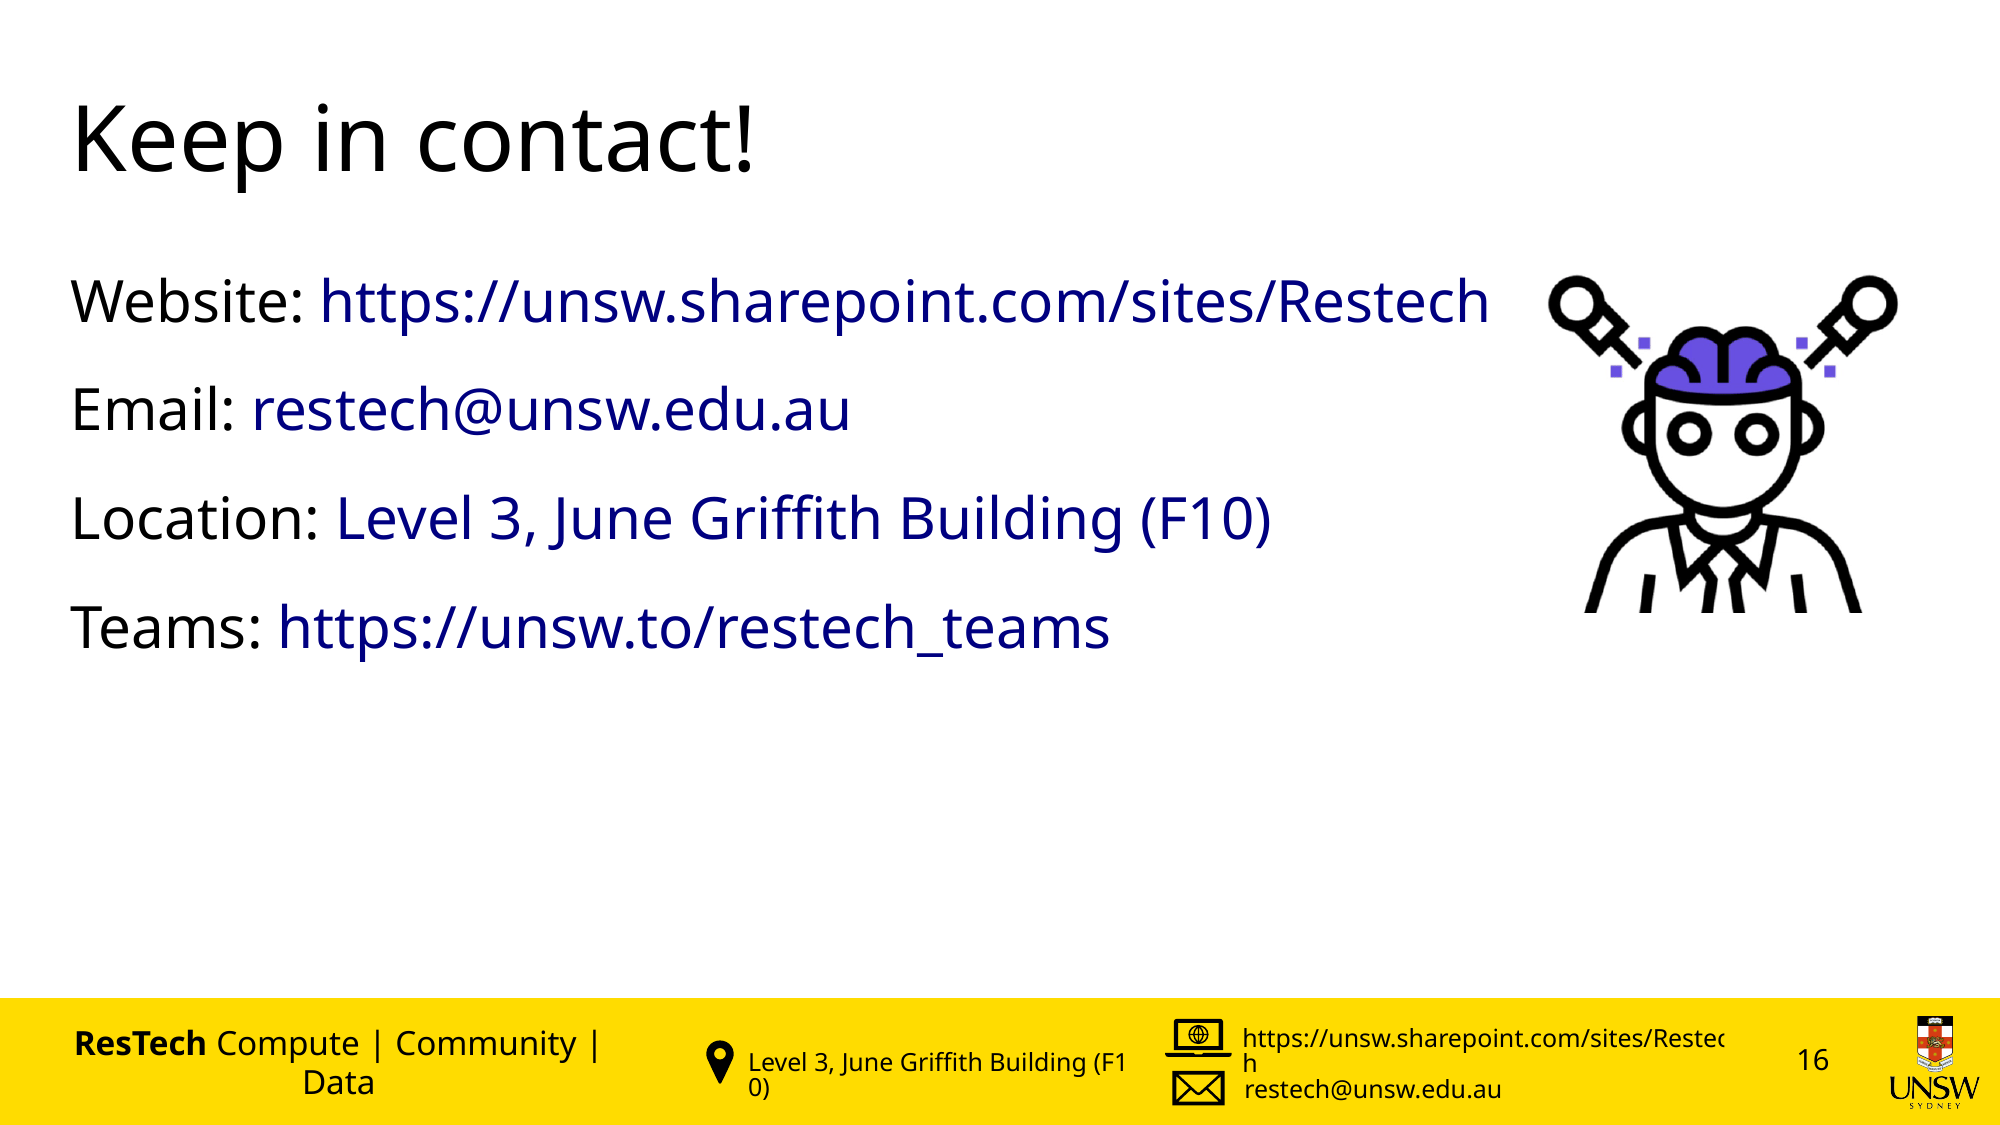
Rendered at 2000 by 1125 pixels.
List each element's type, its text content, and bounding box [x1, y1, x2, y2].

picture [1890, 1016, 1980, 1109]
picture [1541, 232, 1918, 613]
list Website: https://unsw.sharepoint.com/sites/Restech Email: restech@unsw.edu.au Location: Level 3, June Griffith Building (F10) Teams: https://unsw.to/restech_teams [70, 259, 1926, 951]
title Keep in contact! [70, 41, 1926, 231]
